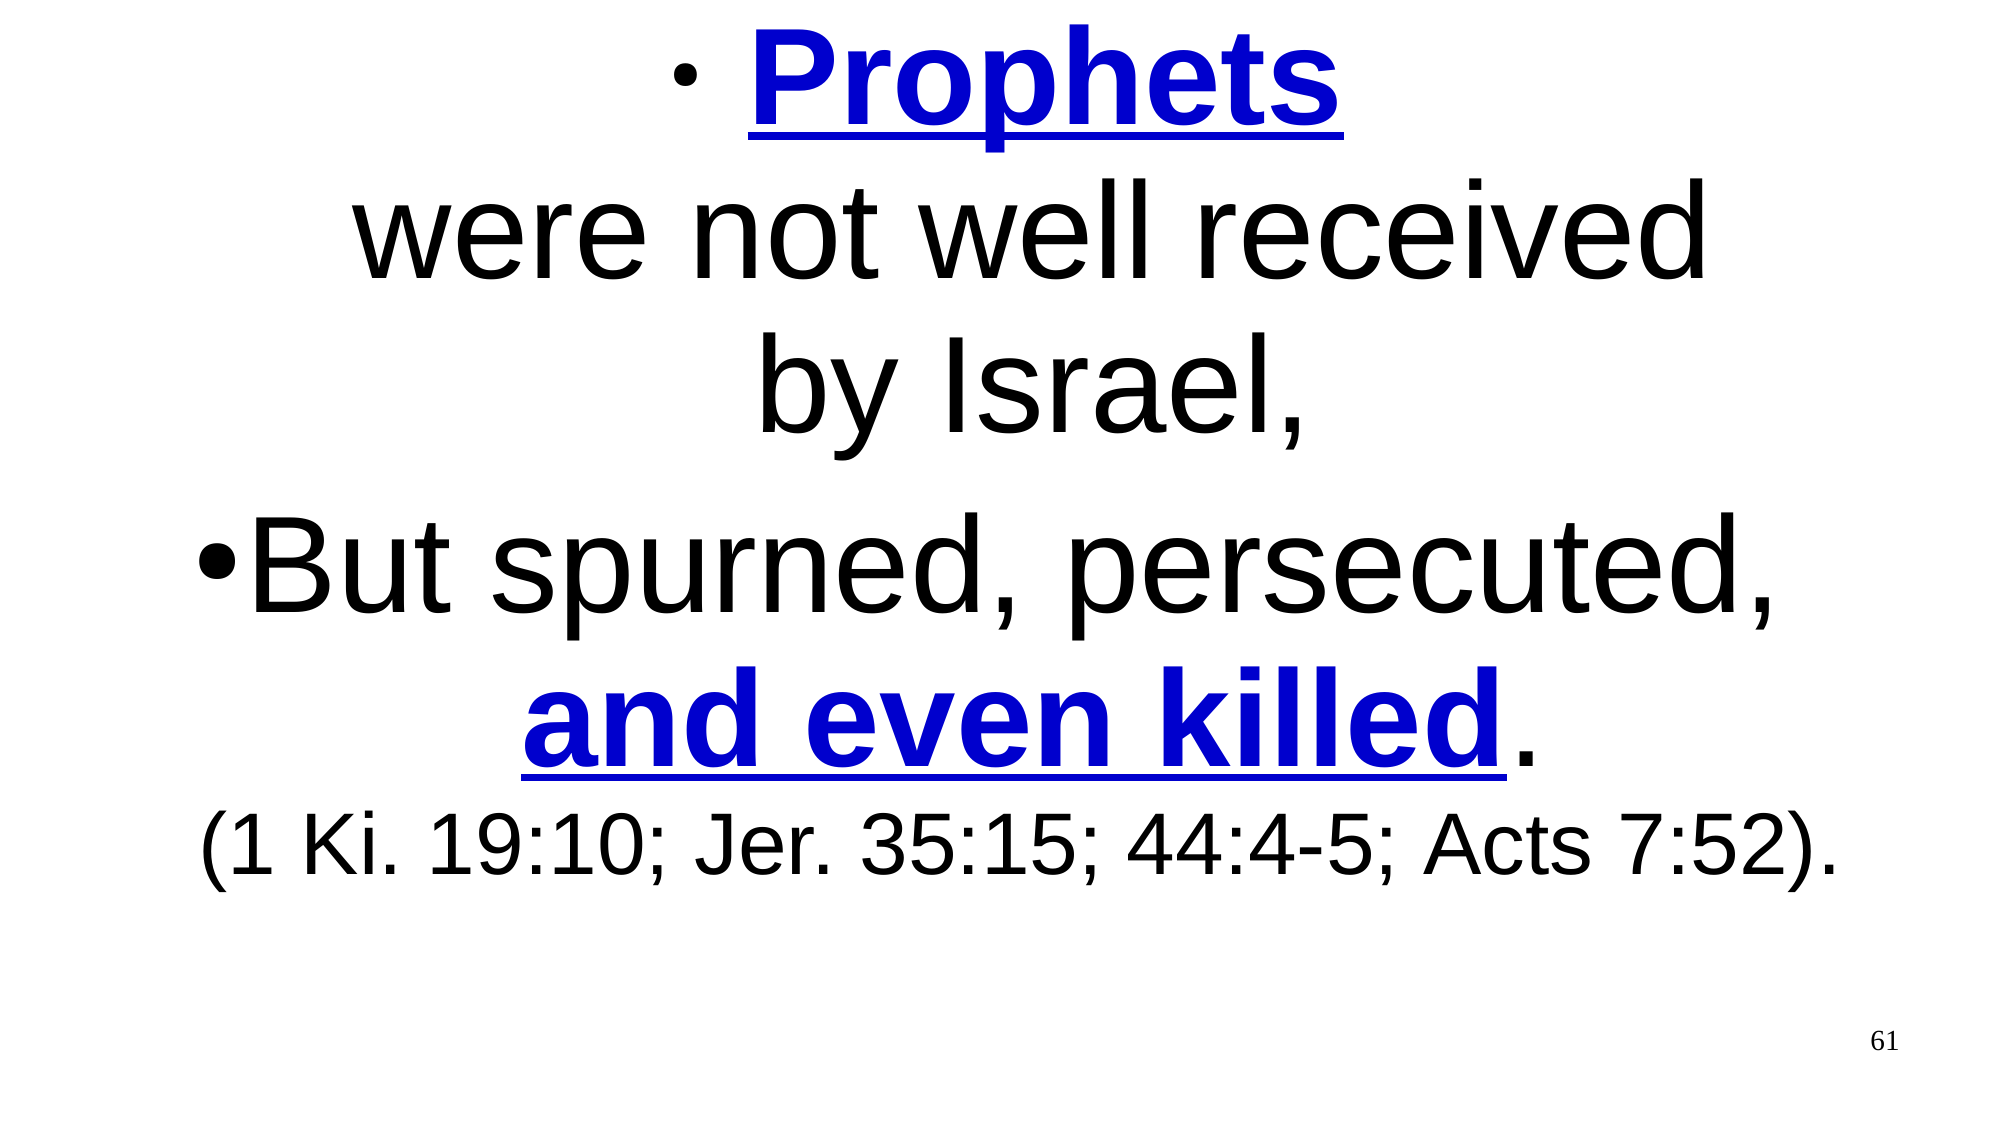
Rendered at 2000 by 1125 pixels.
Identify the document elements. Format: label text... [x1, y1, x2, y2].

list Prophets were not well received by Israel, But spurned, persecuted, and even killed. (1 Ki. 19:10; Jer. 35:15; 44:4-5; Acts 7:52). [0, 0, 1996, 1123]
